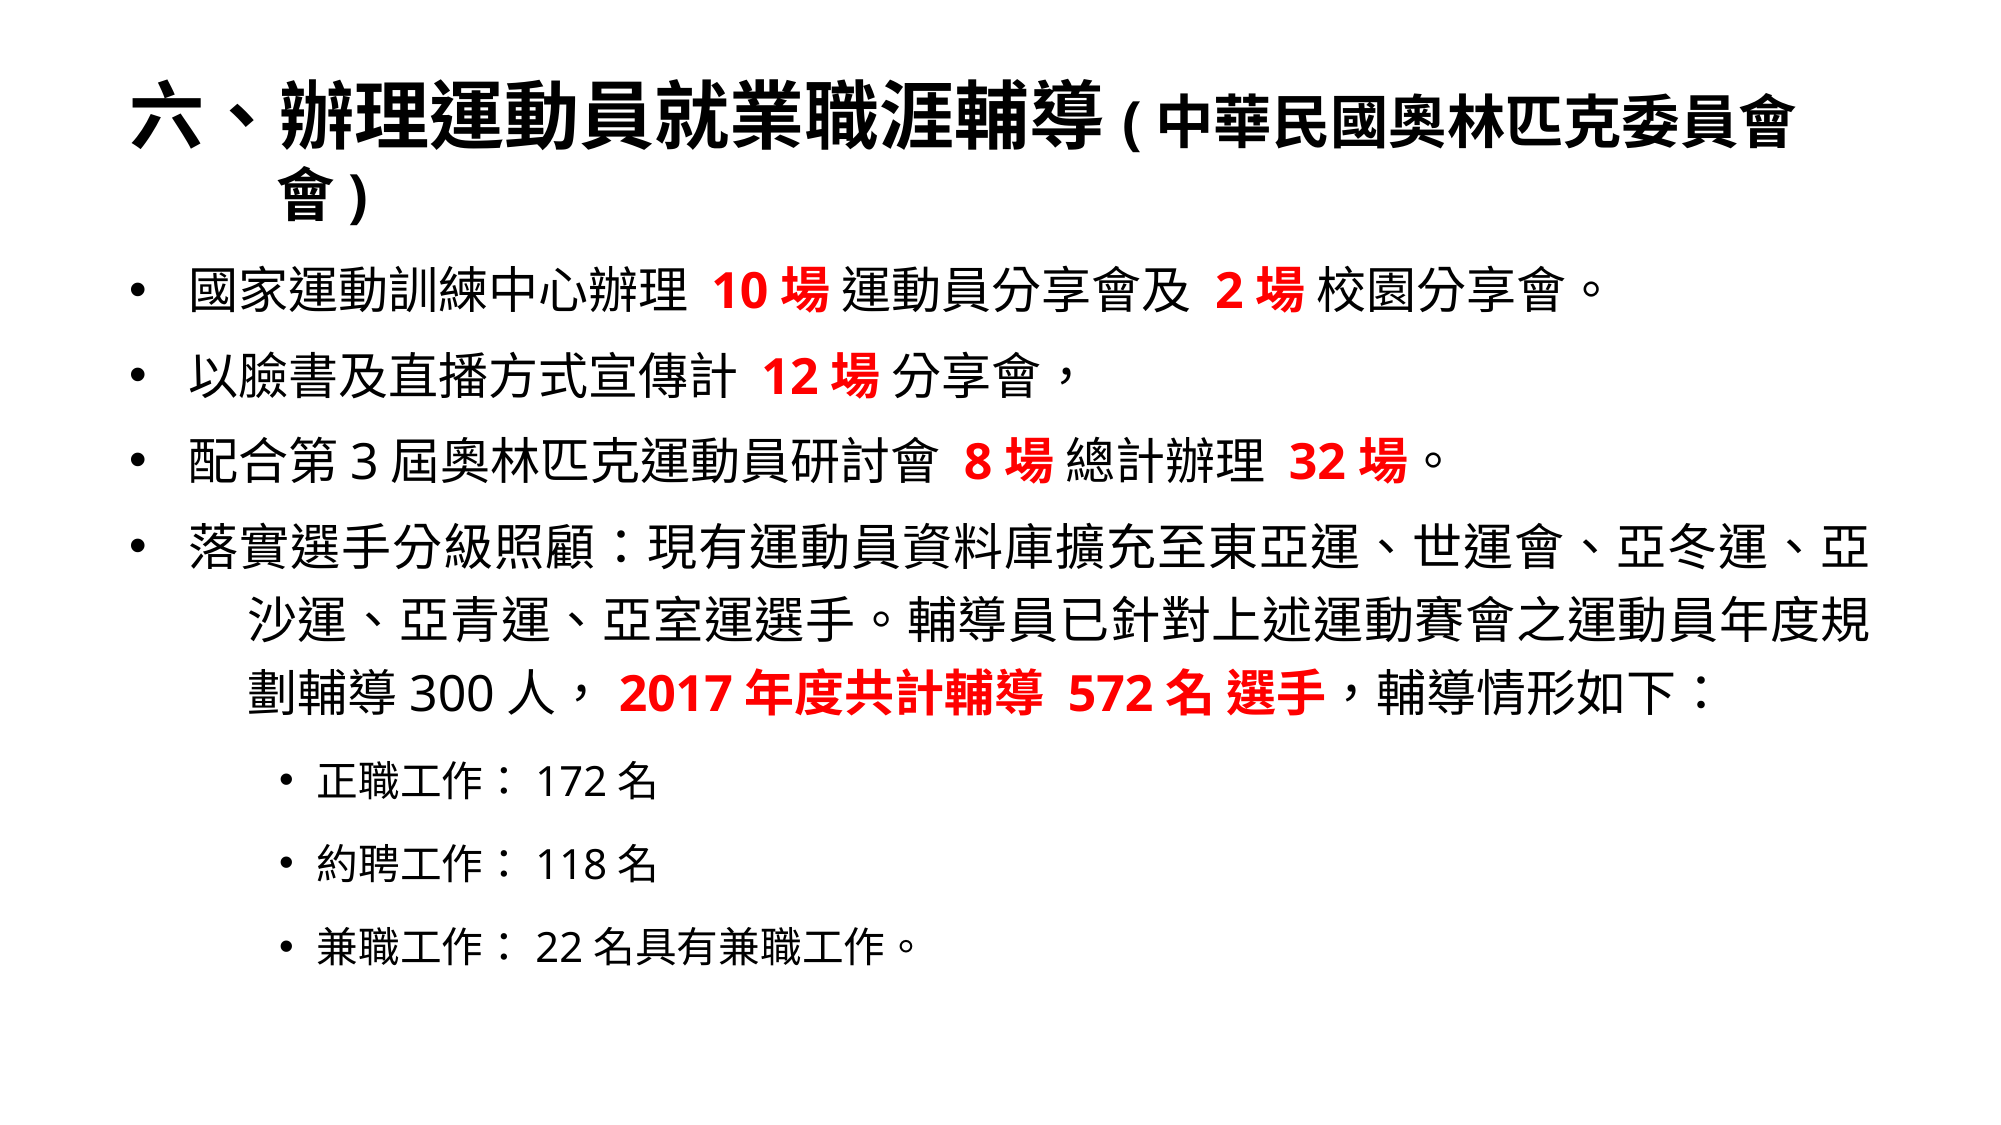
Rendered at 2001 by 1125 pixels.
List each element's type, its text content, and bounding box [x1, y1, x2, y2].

list 國家運動訓練中心辦理 10場 運動員分享會及 2場 校園分享會。 以臉書及直播方式宣傳計 12場 分享會， 配合第3屆奧林匹克運動員研討會 8場 總計辦理 32場。 落實選手分級照顧：現有運動員資料庫擴充至東亞運、世運會、亞冬運、亞沙運、亞青運、亞室運選手。輔導員已針對上述運動賽會之運動員年度規劃輔導300人，2017年度共計輔導 572名 選手，輔導情形如下： 正職工作：172名 約聘工作：118名 兼職工作：22名具有兼職工作。 [114, 238, 1886, 1095]
title 六、辦理運動員就業職涯輔導(中華民國奧林匹克委員會會) [114, 59, 1886, 238]
